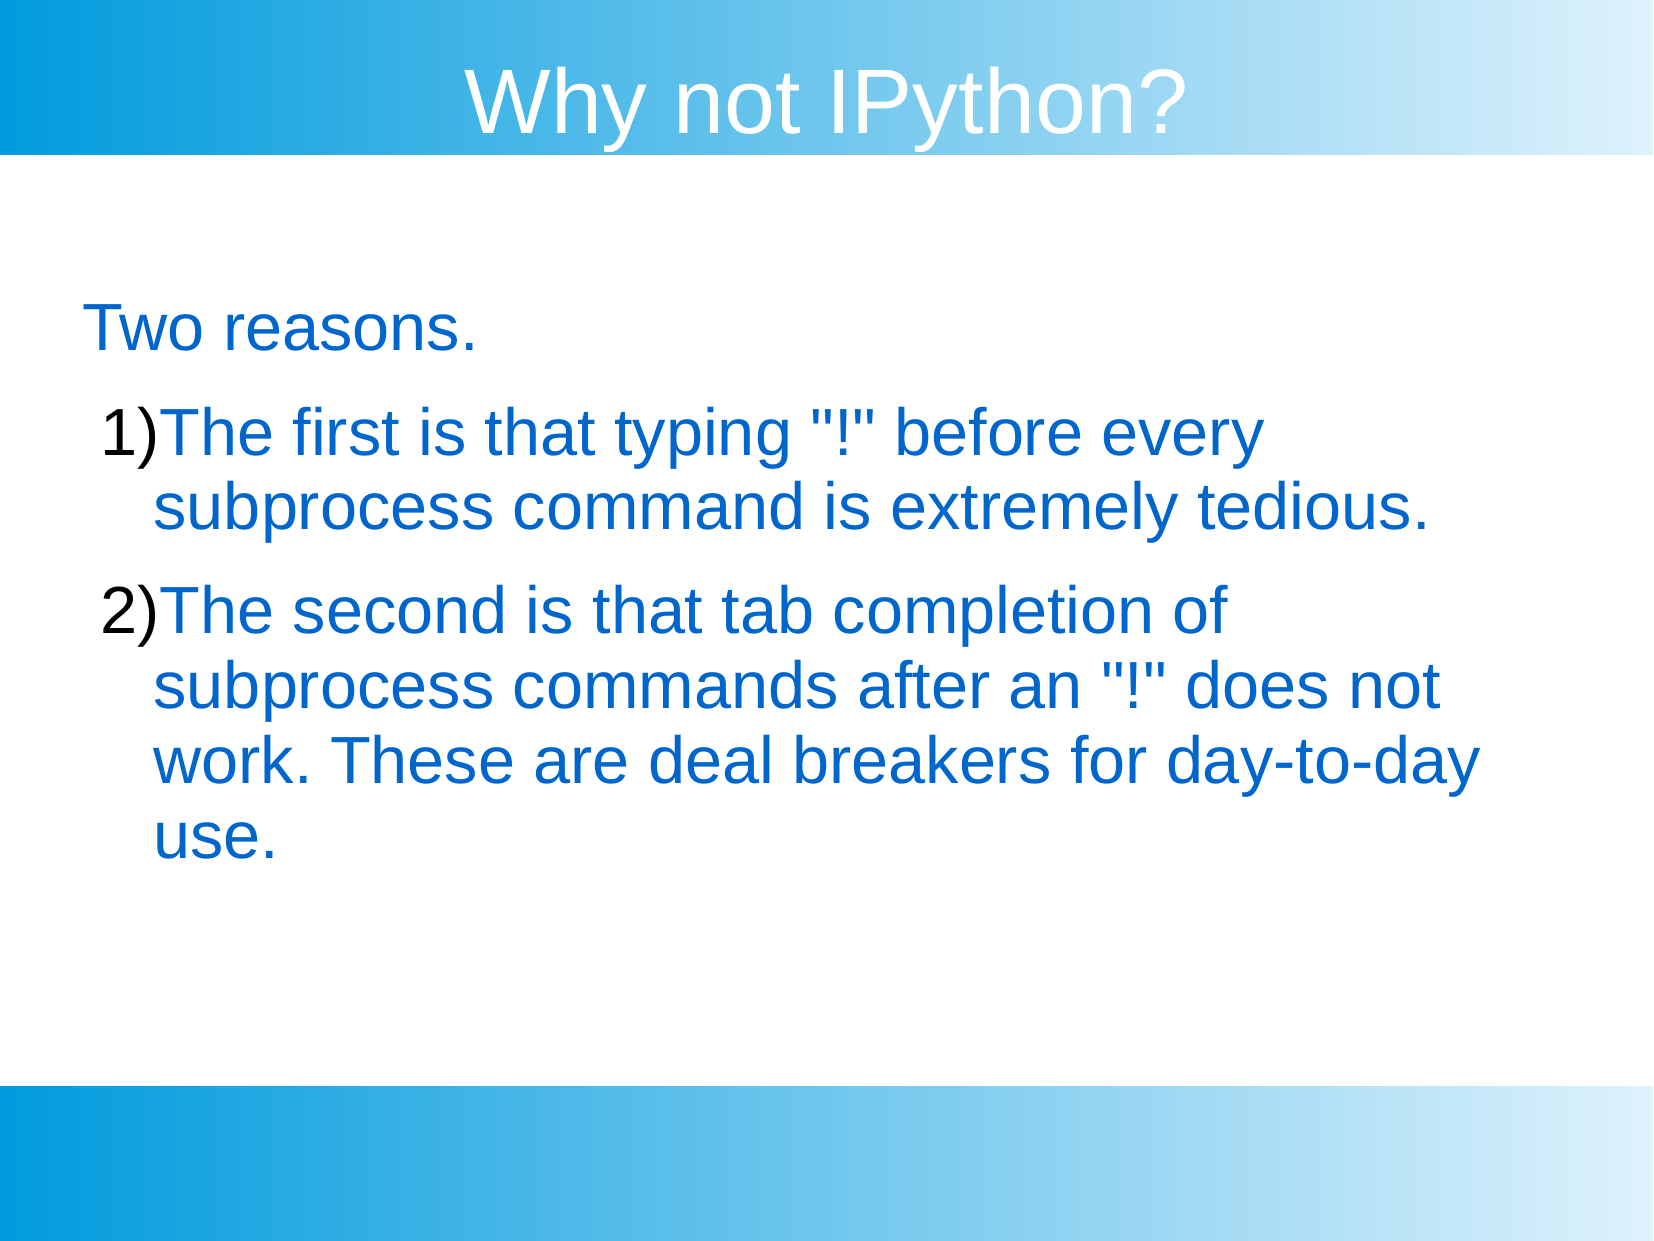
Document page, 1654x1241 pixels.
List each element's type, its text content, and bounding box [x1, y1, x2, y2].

title Why not IPython? [82, 49, 1571, 155]
list Two reasons. The first is that typing "!" before every subprocess command is extremely tedious. The second is that tab completion of subprocess commands after an "!" does not work. These are deal breakers for day-to-day use. [82, 290, 1571, 886]
